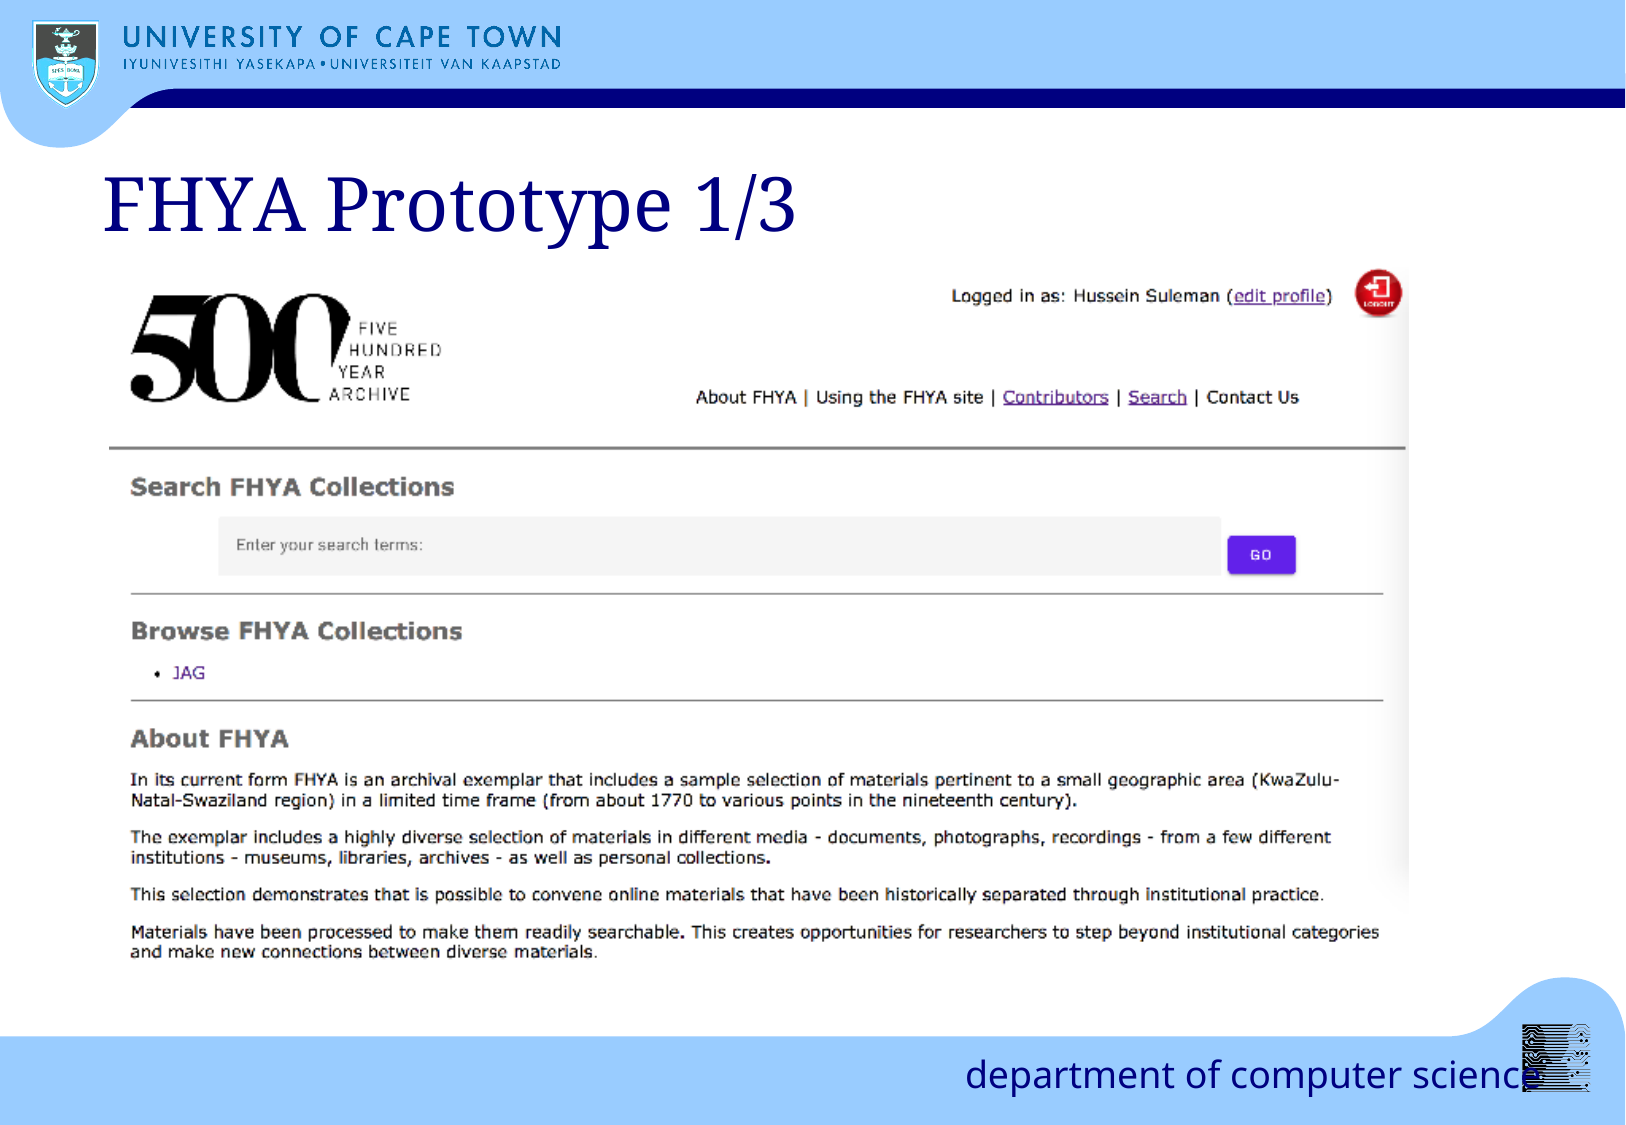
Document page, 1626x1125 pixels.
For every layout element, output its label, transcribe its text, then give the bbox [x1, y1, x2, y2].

picture [120, 23, 563, 71]
picture [109, 267, 1409, 977]
title FHYA Prototype 1/3 [102, 138, 1539, 266]
picture [1522, 1024, 1591, 1092]
picture [1526, 1070, 1536, 1076]
